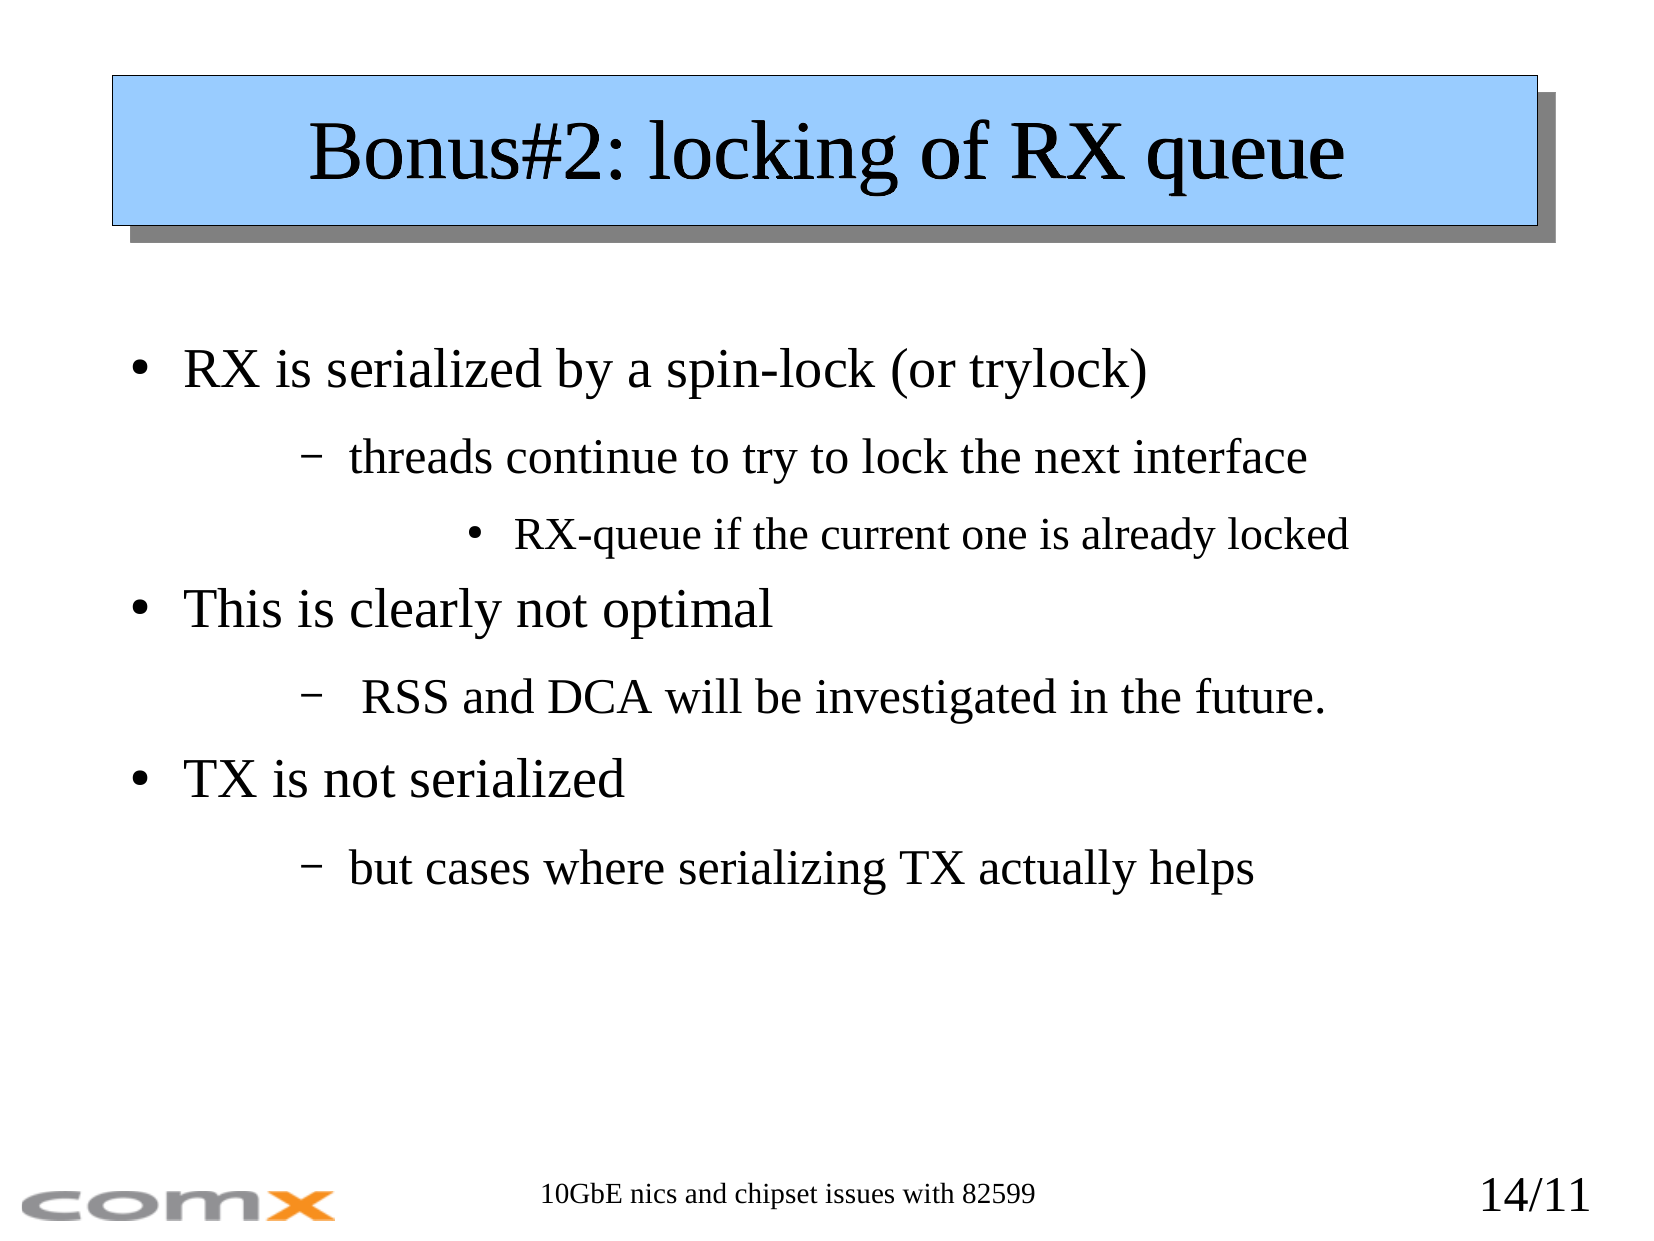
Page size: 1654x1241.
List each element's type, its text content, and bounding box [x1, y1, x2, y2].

list RX is serialized by a spin-lock (or trylock) threads continue to try to lock the next interface RX-queue if the current one is already locked This is clearly not optimal RSS and DCA will be investigated in the future. TX is not serialized but cases where serializing TX actually helps [112, 337, 1538, 1096]
title Bonus#2: locking of RX queue [116, 90, 1538, 211]
picture [21, 1191, 335, 1221]
